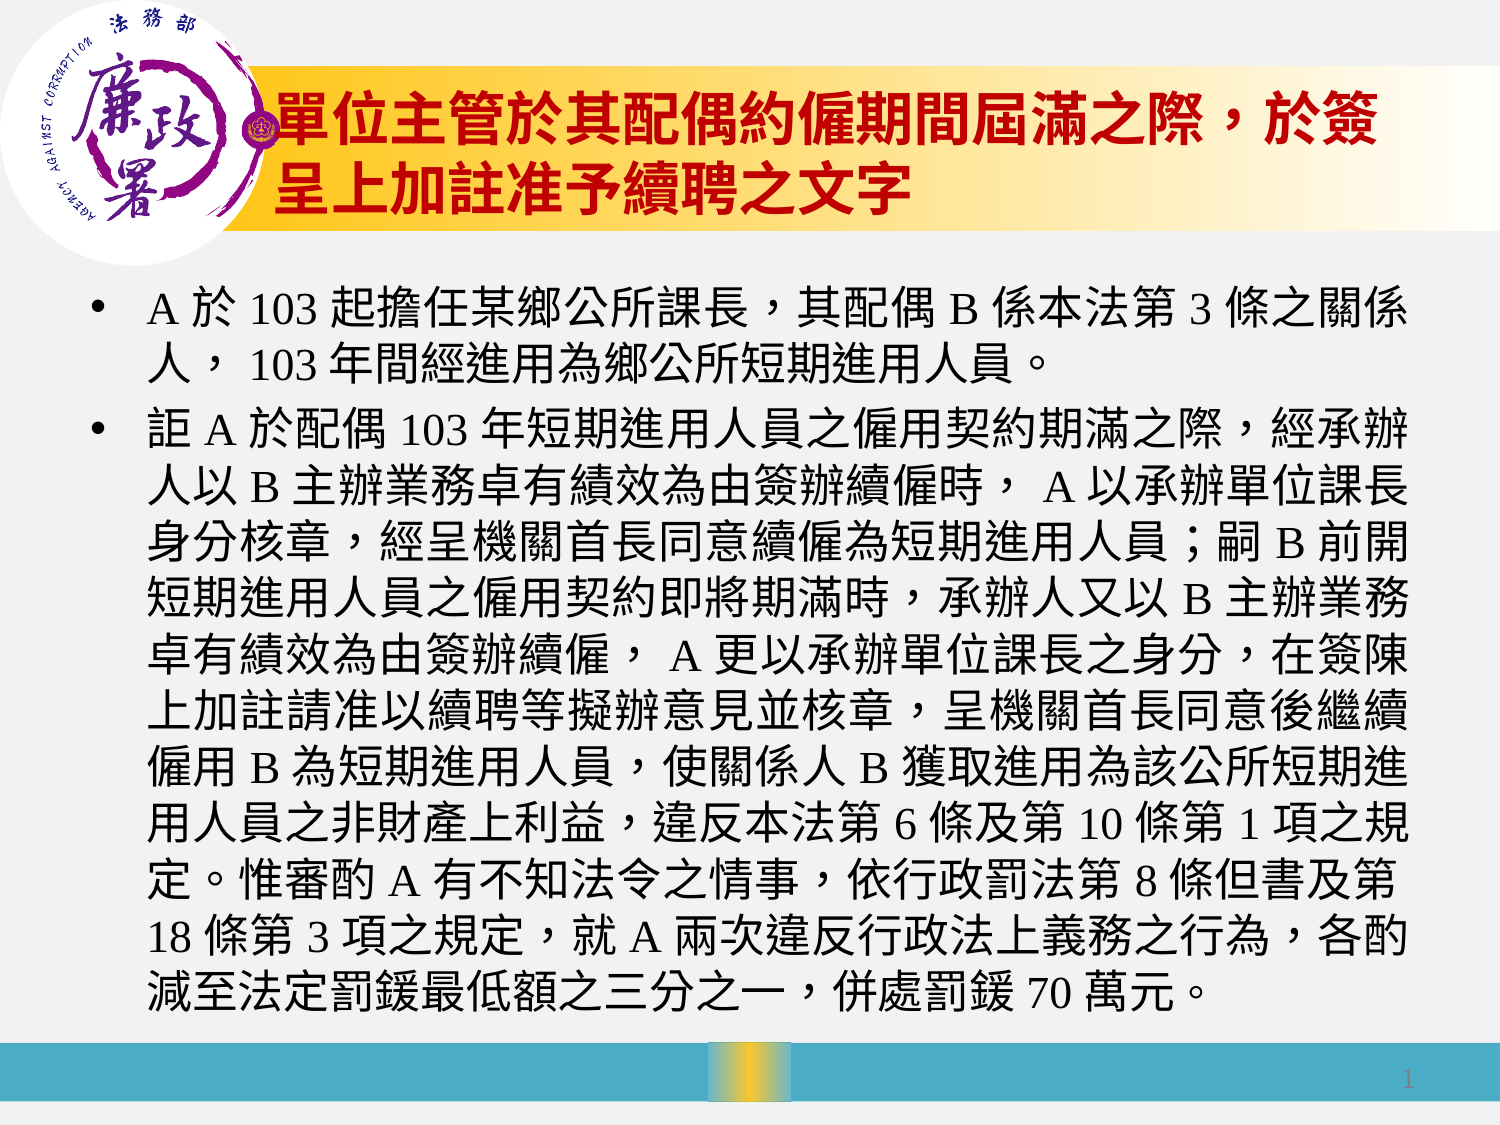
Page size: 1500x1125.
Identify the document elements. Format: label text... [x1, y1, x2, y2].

slide_number <編號> [1080, 1046, 1431, 1107]
title 單位主管於其配偶約僱期間屆滿之際，於簽呈上加註准予續聘之文字 [257, 70, 1425, 235]
list A於103起擔任某鄉公所課長，其配偶B係本法第3條之關係人，103年間經進用為鄉公所短期進用人員。 詎A於配偶103年短期進用人員之僱用契約期滿之際，經承辦人以B主辦業務卓有績效為由簽辦續僱時，A以承辦單位課長身分核章，經呈機關首長同意續僱為短期進用人員；嗣B前開短期進用人員之僱用契約即將期滿時，承辦人又以B主辦業務卓有績效為由簽辦續僱，A更以承辦單位課長之身分，在簽陳上加註請准以續聘等擬辦意見並核章，呈機關首長同意後繼續僱用B為短期進用人員，使關係人B獲取進用為該公所短期進用人員之非財產上利益，違反本法第6條及第10條第1項之規定。惟審酌A有不知法令之情事，依行政罰法第8條但書及第18條第3項之規定，就A兩次違反行政法上義務之行為，各酌減至法定罰鍰最低額之三分之一，併處罰鍰70萬元。 [75, 269, 1425, 1012]
picture [41, 7, 280, 221]
